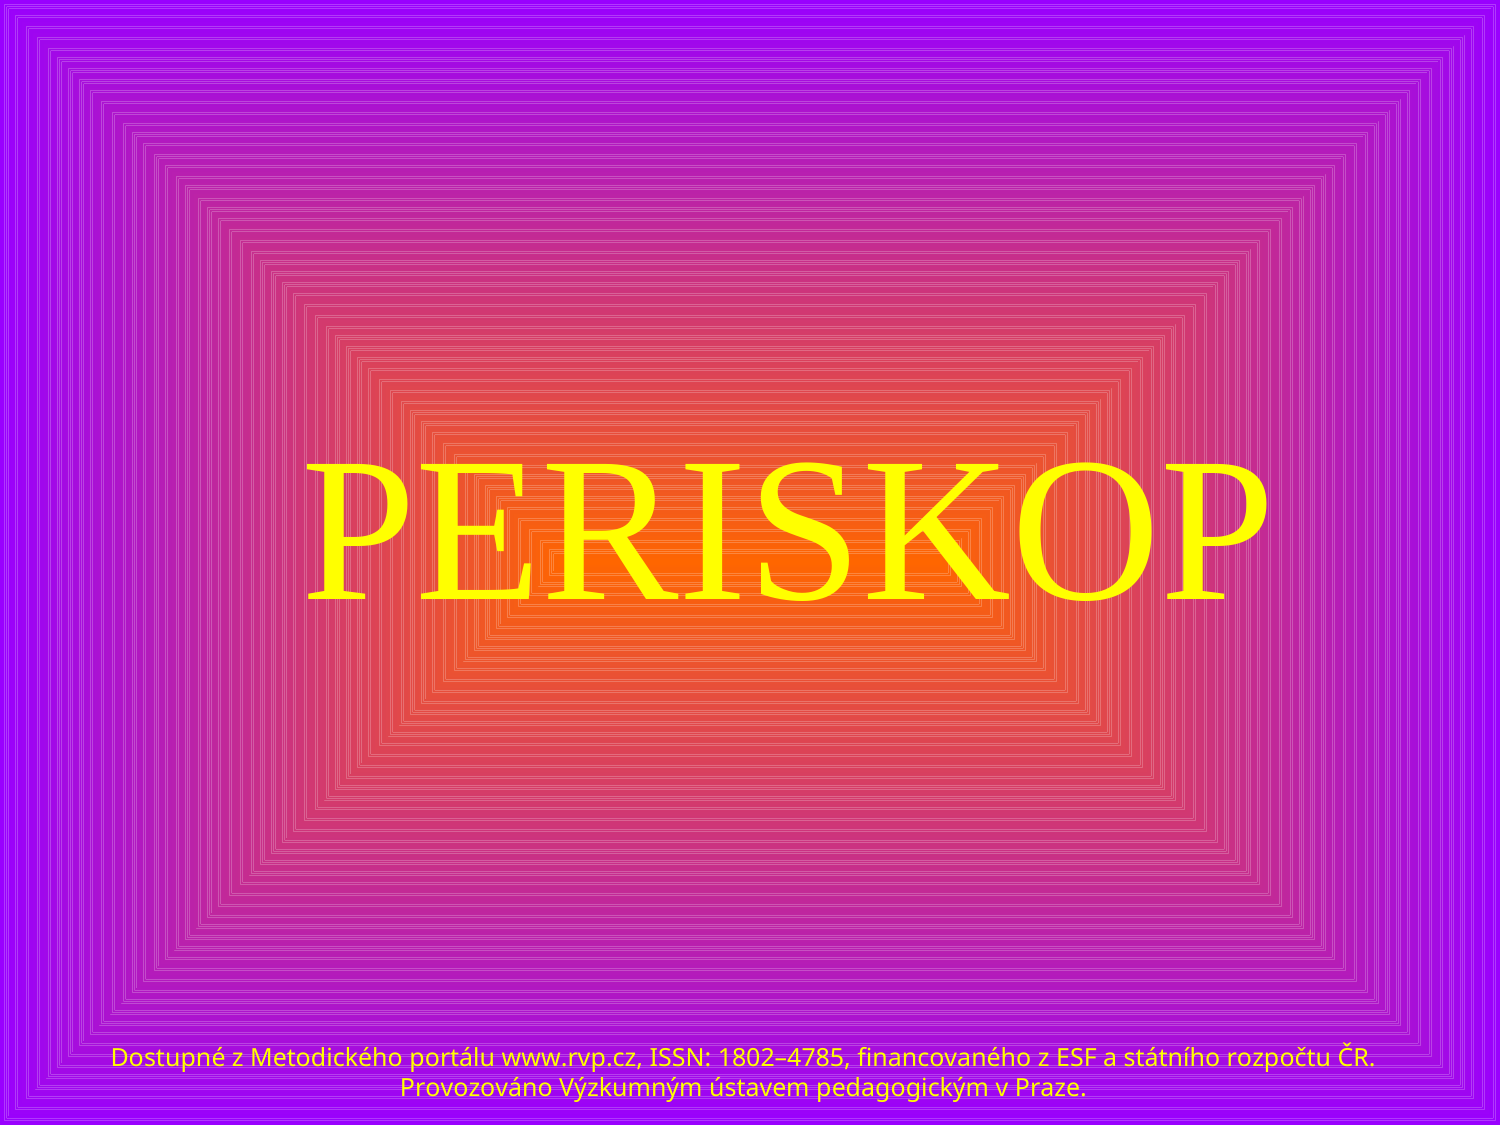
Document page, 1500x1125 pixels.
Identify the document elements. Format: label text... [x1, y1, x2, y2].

text_box PERISKOP [76, 385, 1500, 649]
text_box Dostupné z Metodického portálu www.rvp.cz, ISSN: 1802–4785, financovaného z ESF a státního rozpočtu ČR. Provozováno Výzkumným ústavem pedagogickým v Praze. [35, 1041, 1454, 1102]
